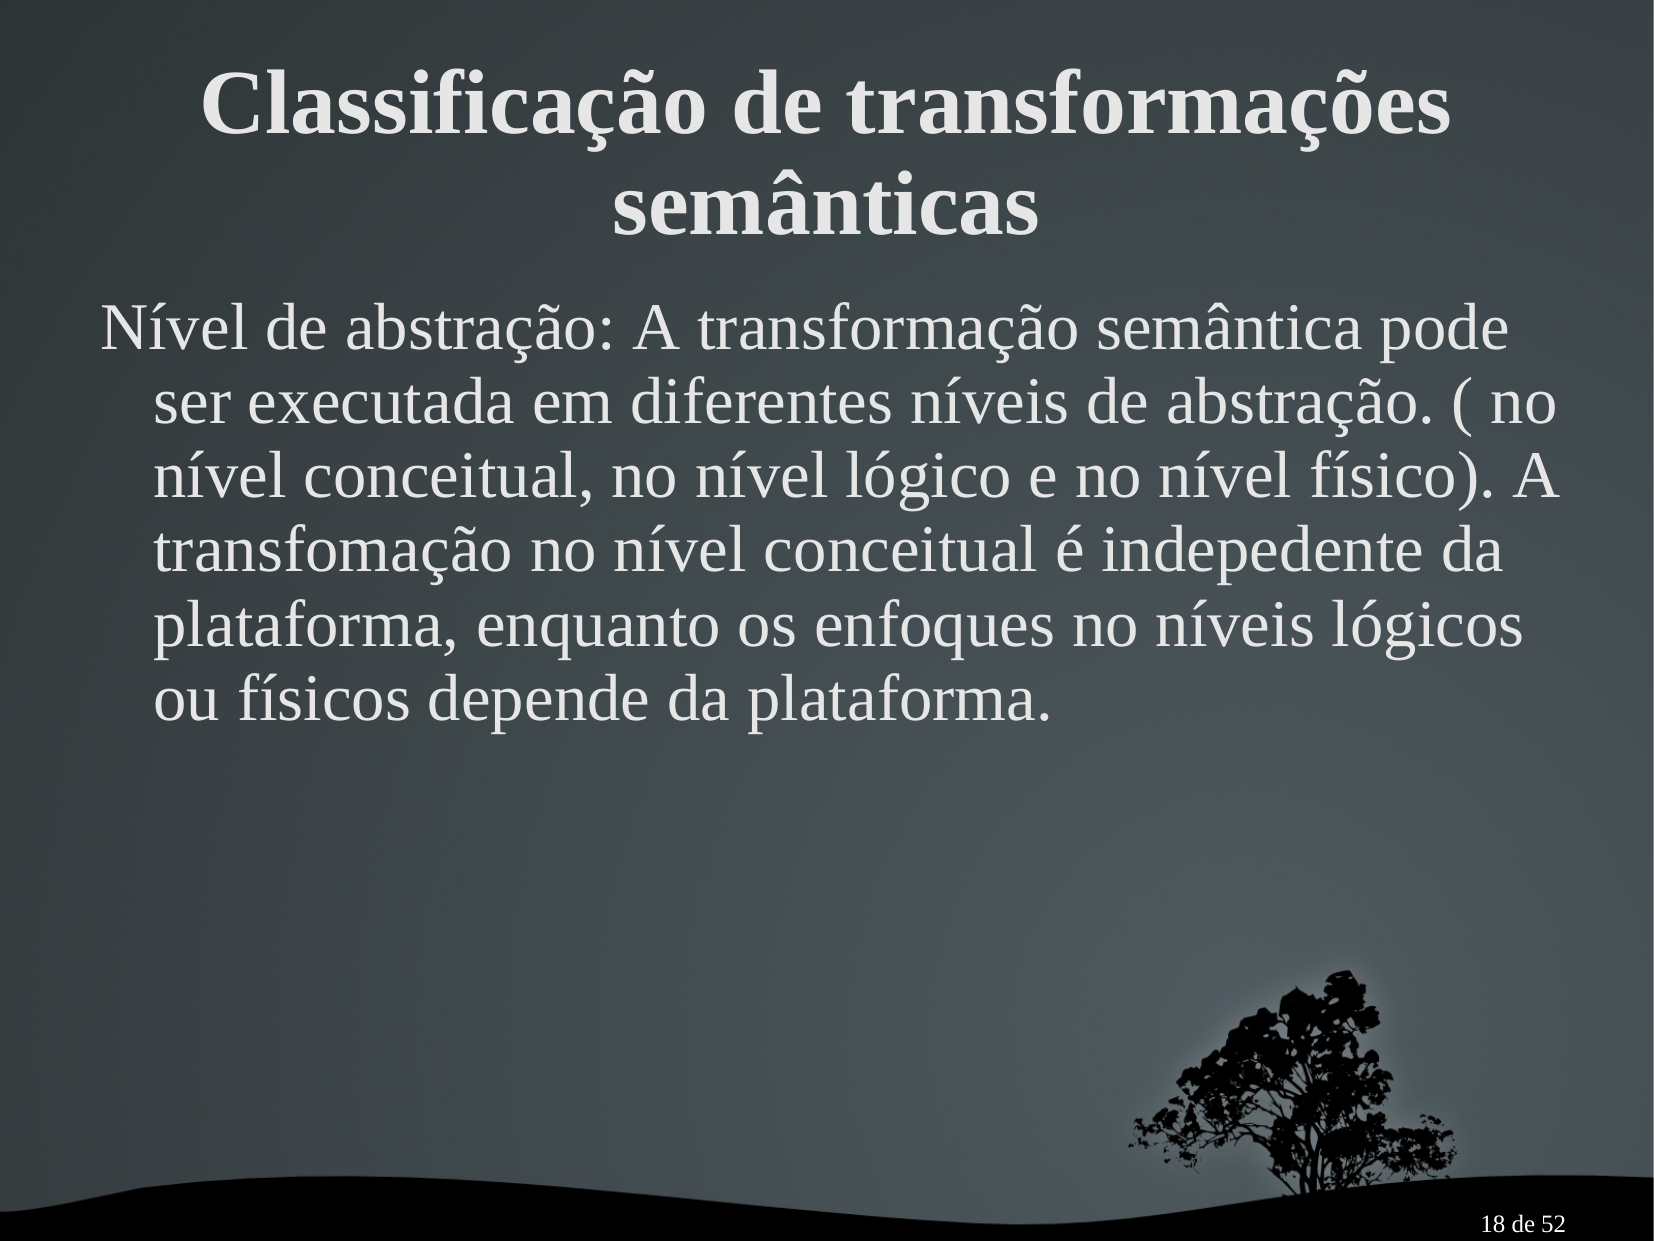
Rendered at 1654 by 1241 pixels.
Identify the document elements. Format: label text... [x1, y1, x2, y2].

picture [0, 0, 1654, 1241]
title Classificação de transformações semânticas [82, 33, 1571, 273]
list Nível de abstração: A transformação semântica pode ser executada em diferentes níveis de abstração. ( no nível conceitual, no nível lógico e no nível físico). A transfomação no nível conceitual é indepedente da plataforma, enquanto os enfoques no níveis lógicos ou físicos depende da plataforma. [82, 290, 1571, 1109]
